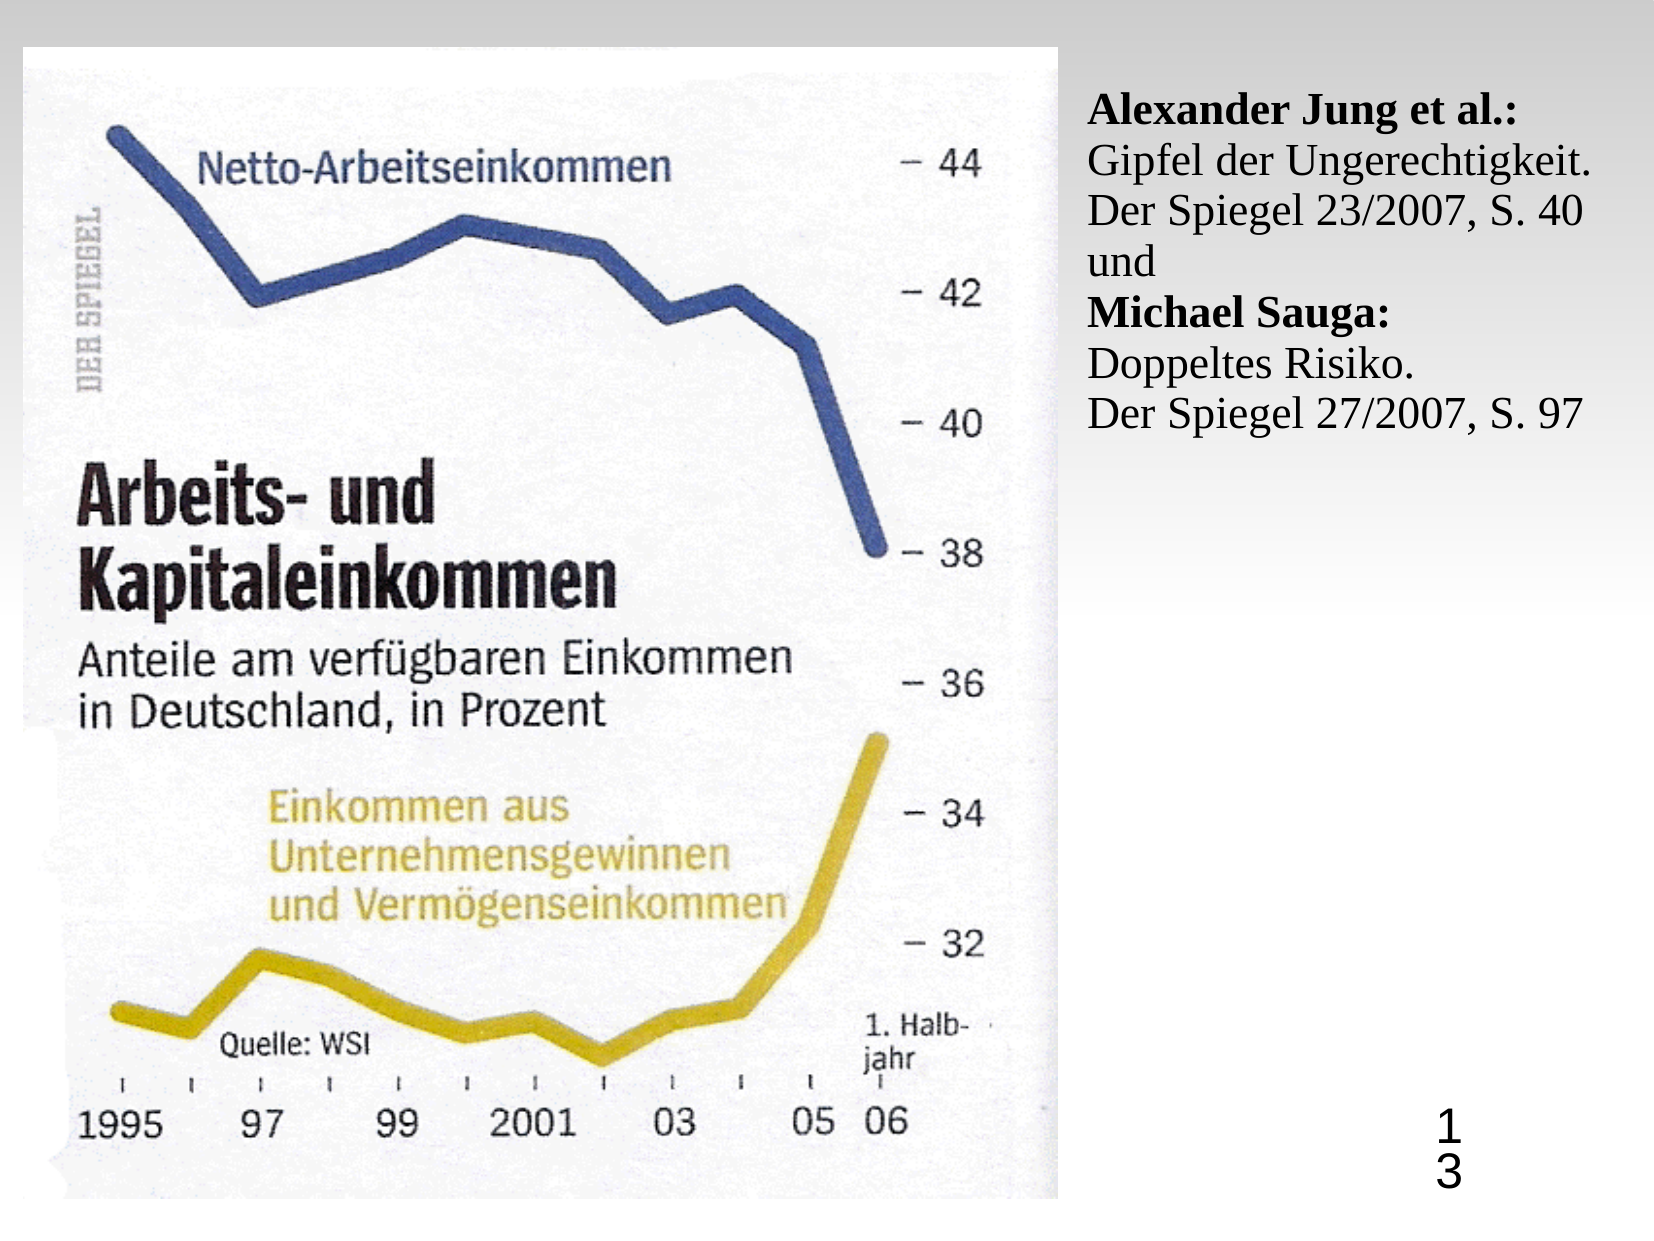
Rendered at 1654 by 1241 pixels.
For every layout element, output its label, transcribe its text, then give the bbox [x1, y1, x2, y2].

picture [23, 47, 1058, 1199]
text_box <Nummer> [1420, 1090, 1471, 1167]
text_box Alexander Jung et al.: Gipfel der Ungerechtigkeit. Der Spiegel 23/2007, S. 40 und Michael Sauga: Doppeltes Risiko. Der Spiegel 27/2007, S. 97 [1072, 76, 1654, 528]
